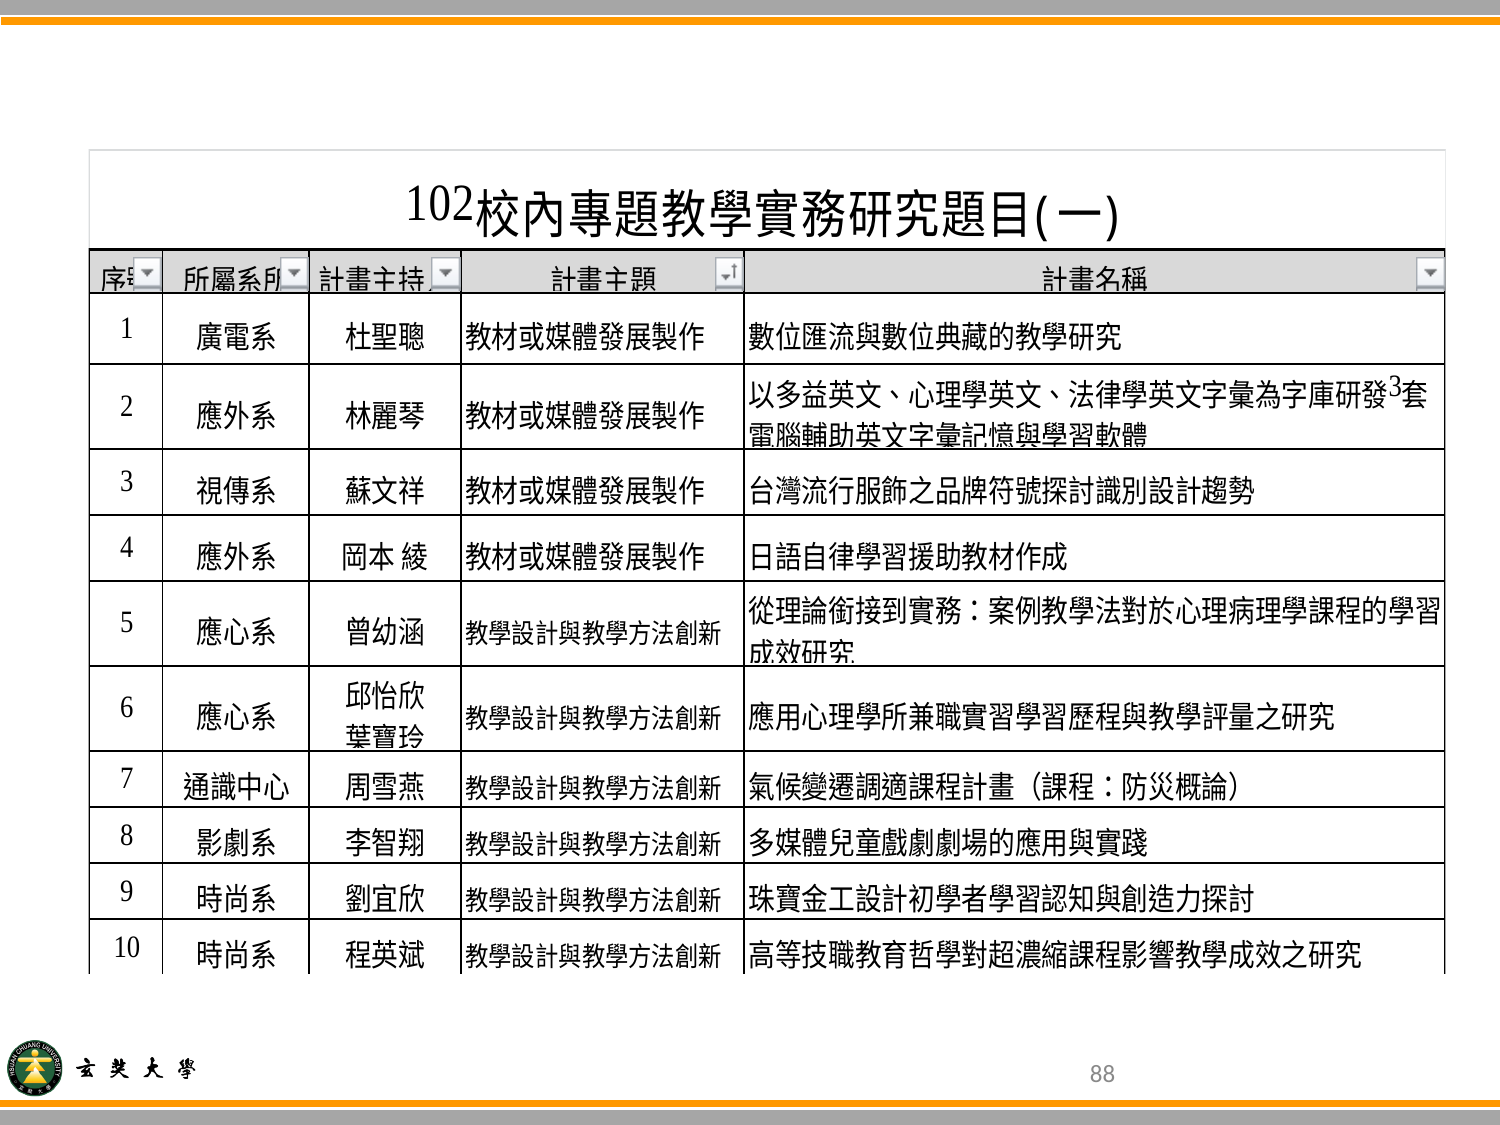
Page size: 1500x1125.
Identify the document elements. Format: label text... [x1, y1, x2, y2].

text_box 88 [1074, 1042, 1426, 1103]
picture [88, 149, 1447, 976]
